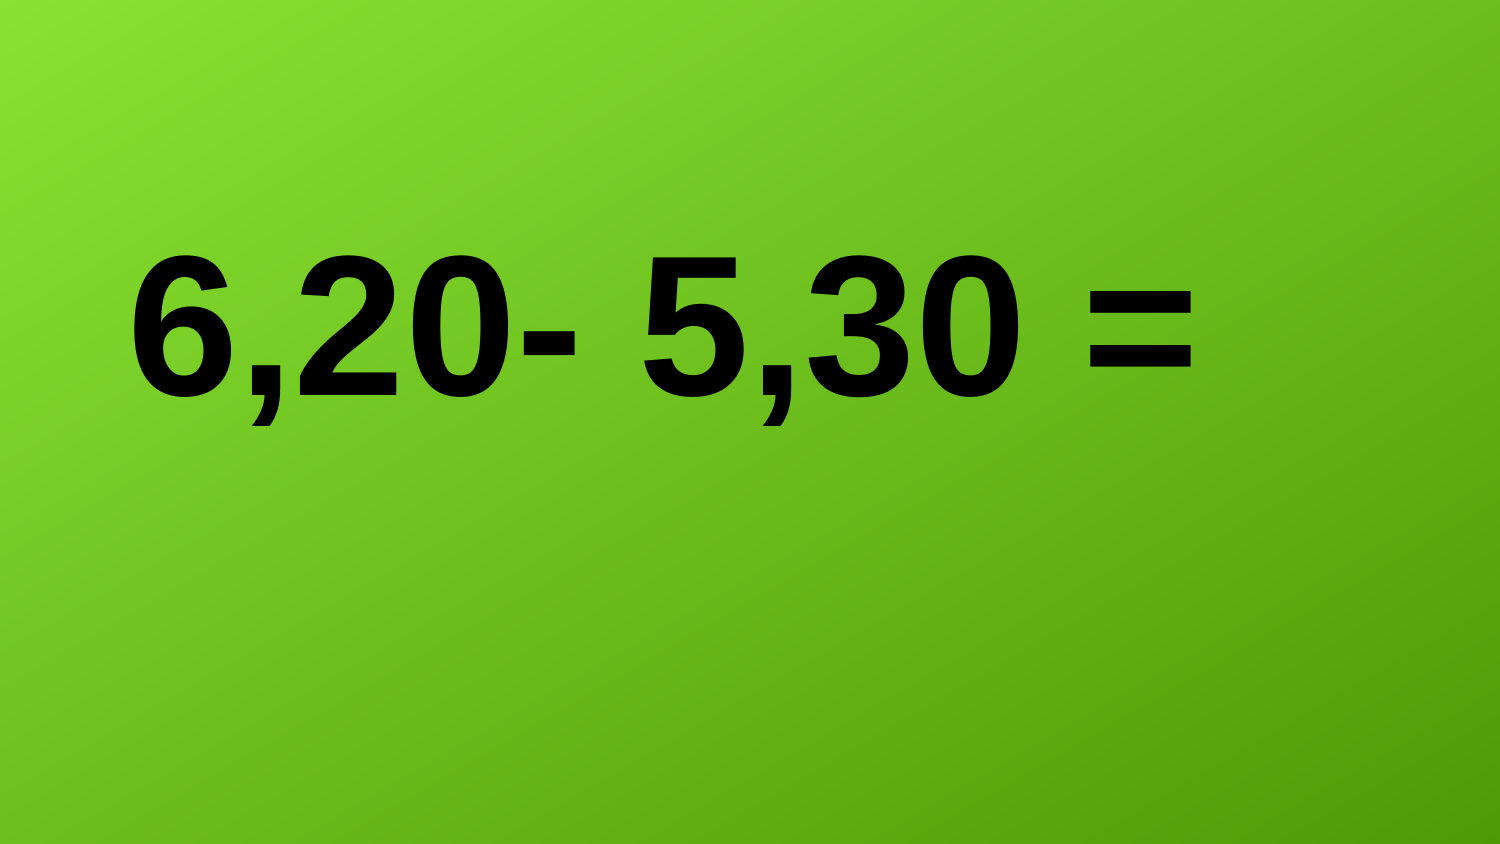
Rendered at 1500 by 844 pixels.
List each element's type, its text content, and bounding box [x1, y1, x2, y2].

text_box 6,20- 5,30 = [440, 277, 480, 375]
text_box 6,20- 5,30 = [950, 277, 990, 375]
text_box 6,20- 5,30 = [163, 327, 203, 376]
text_box 6,20- 5,30 = [112, 259, 1388, 450]
